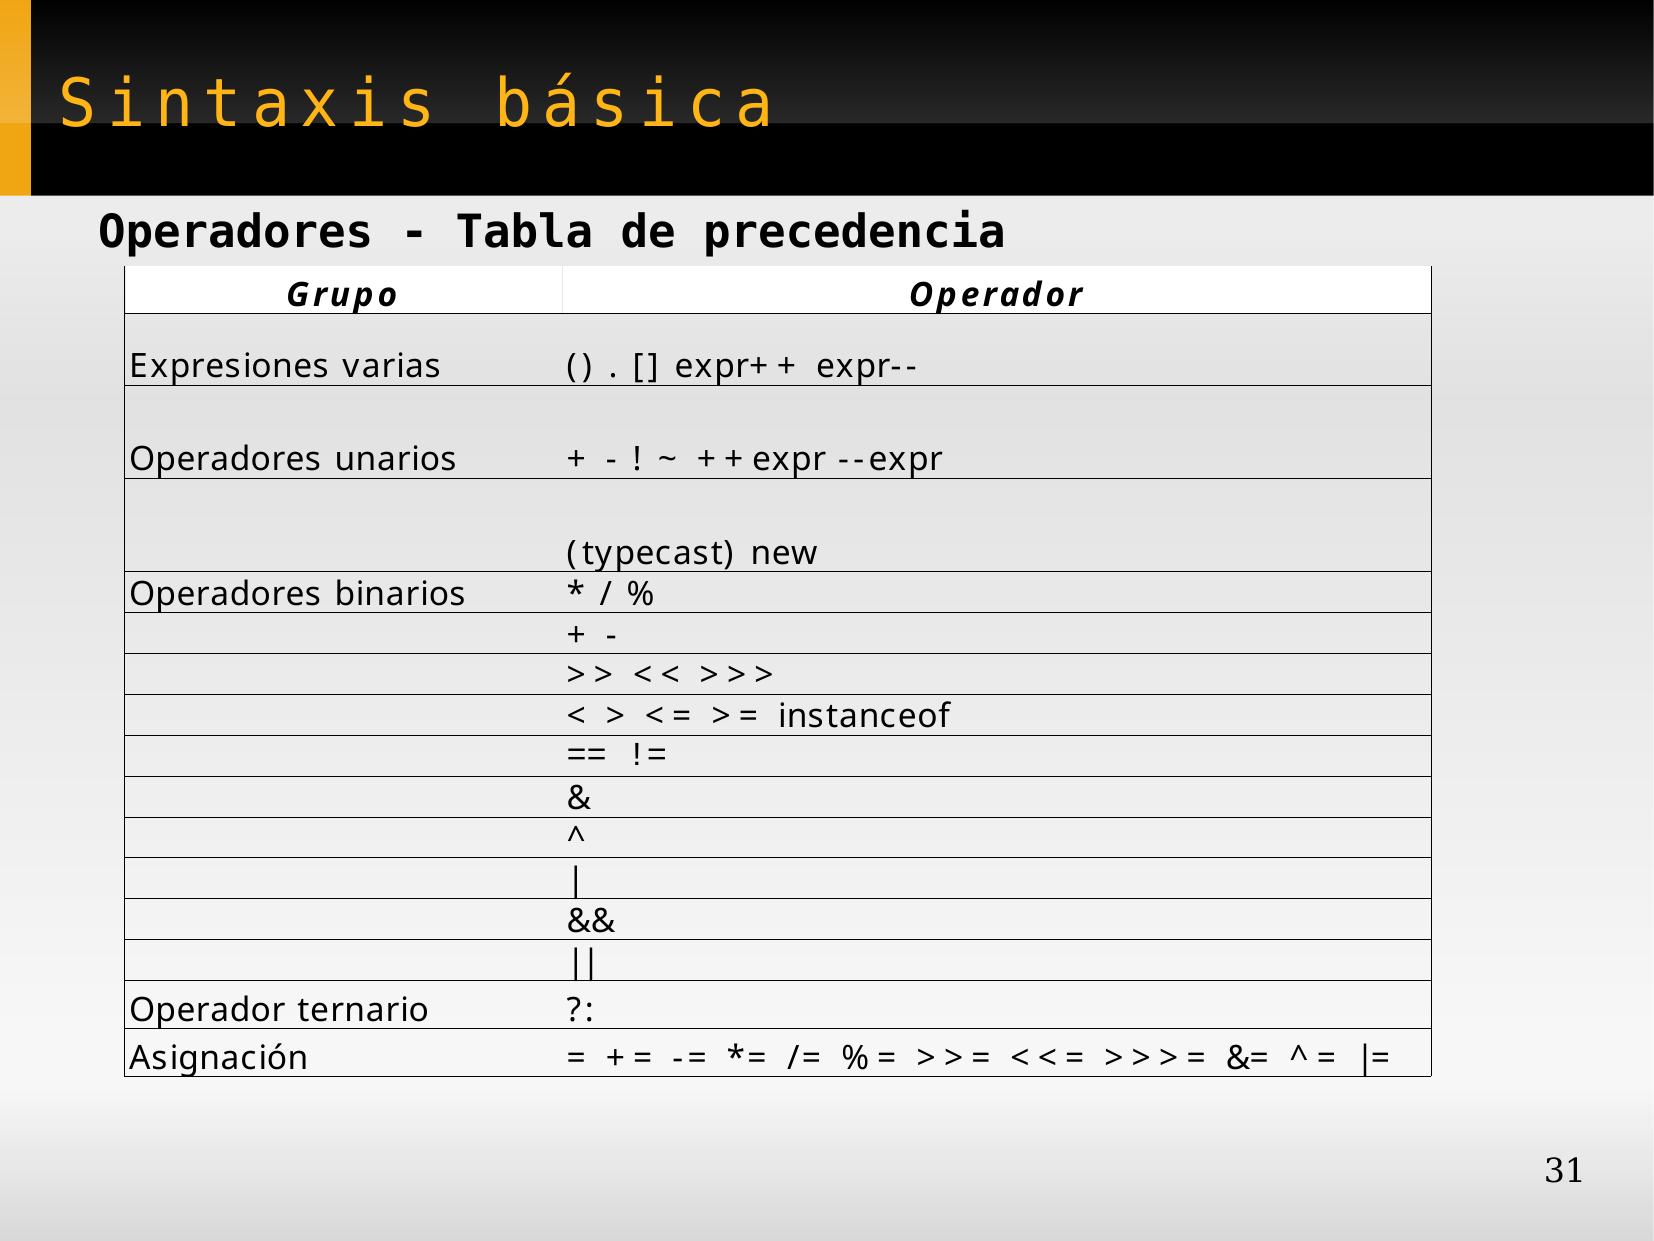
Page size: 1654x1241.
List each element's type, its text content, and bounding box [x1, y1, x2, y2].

title Sintaxis básica [59, 29, 1506, 178]
chart [117, 266, 1500, 1144]
picture [0, 0, 1654, 1241]
text_box Operadores - Tabla de precedencia [83, 197, 1021, 266]
